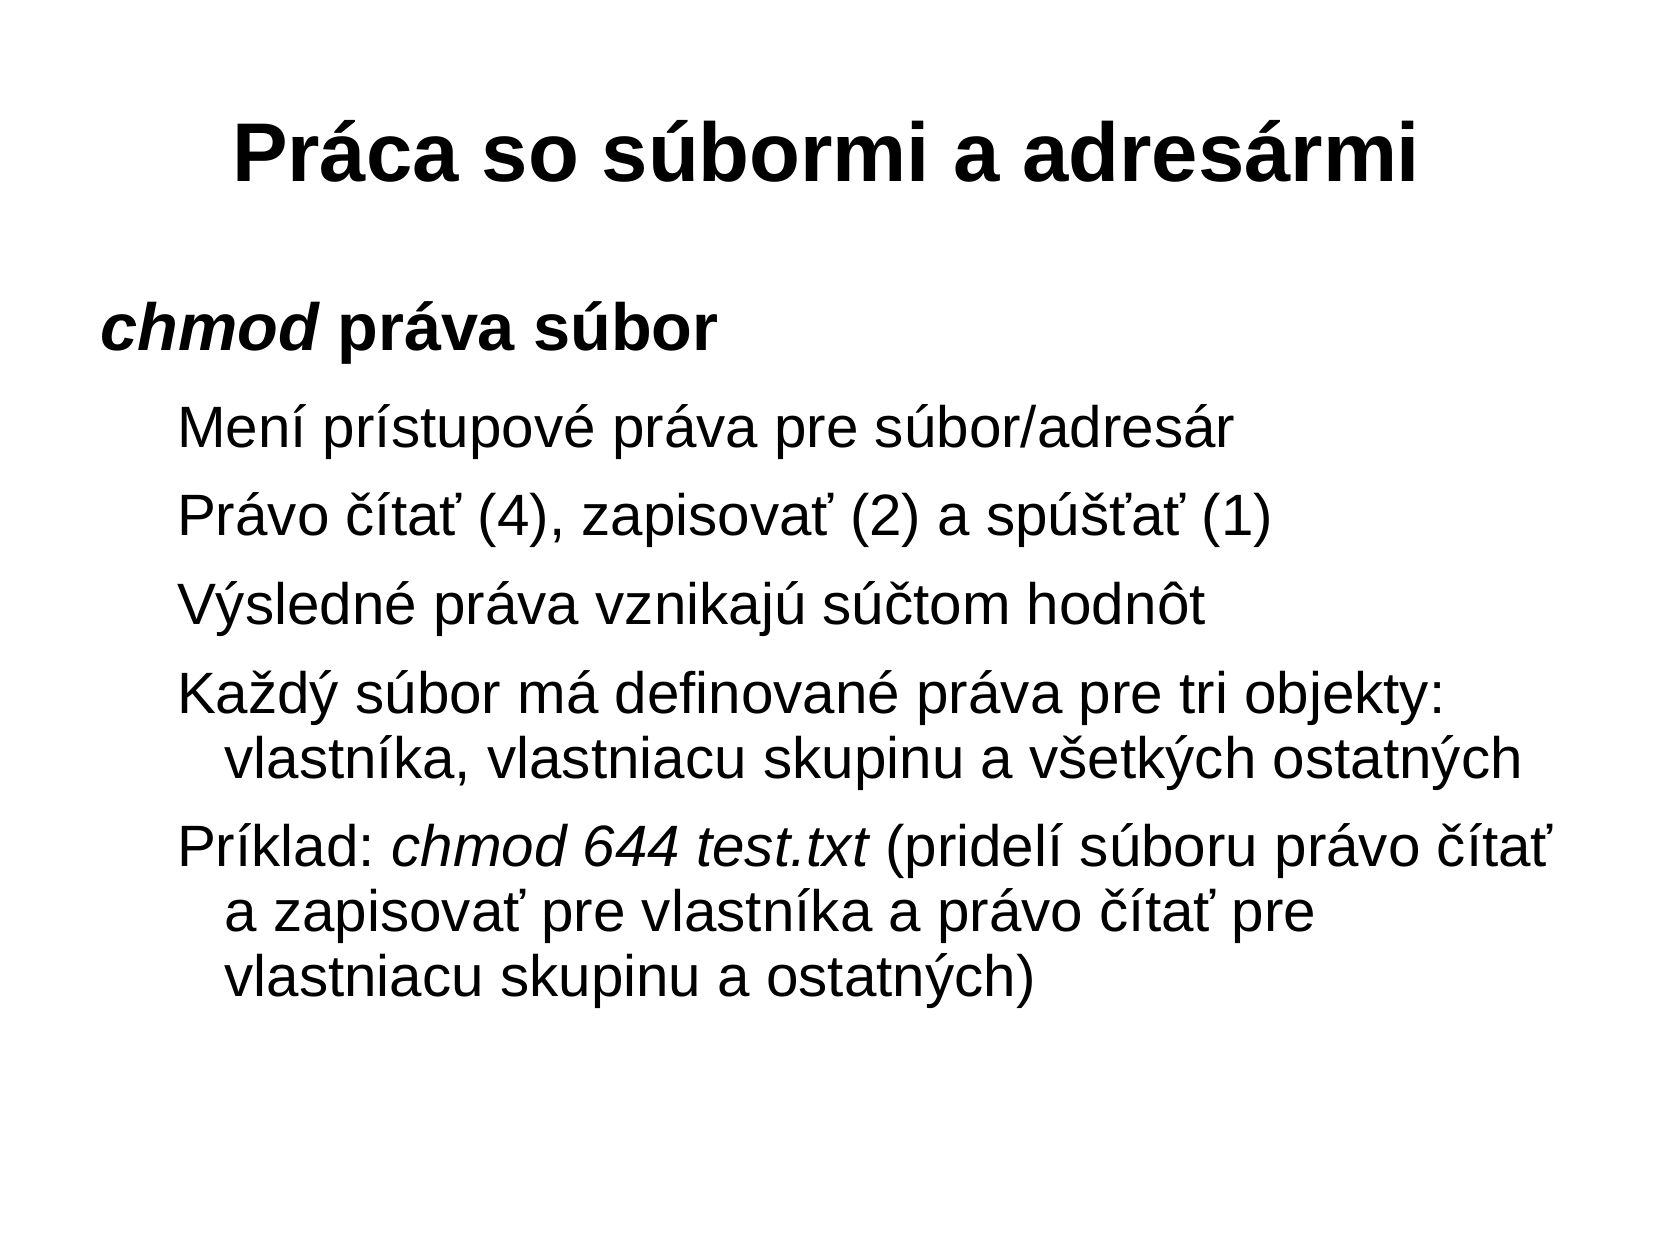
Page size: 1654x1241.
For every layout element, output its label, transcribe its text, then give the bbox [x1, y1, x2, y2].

title Práca so súbormi a adresármi [82, 49, 1571, 257]
list chmod práva súbor Mení prístupové práva pre súbor/adresár Právo čítať (4), zapisovať (2) a spúšťať (1) Výsledné práva vznikajú súčtom hodnôt Každý súbor má definované práva pre tri objekty: vlastníka, vlastniacu skupinu a všetkých ostatných Príklad: chmod 644 test.txt (pridelí súboru právo čítať a zapisovať pre vlastníka a právo čítať pre vlastniacu skupinu a ostatných) [82, 290, 1571, 1123]
